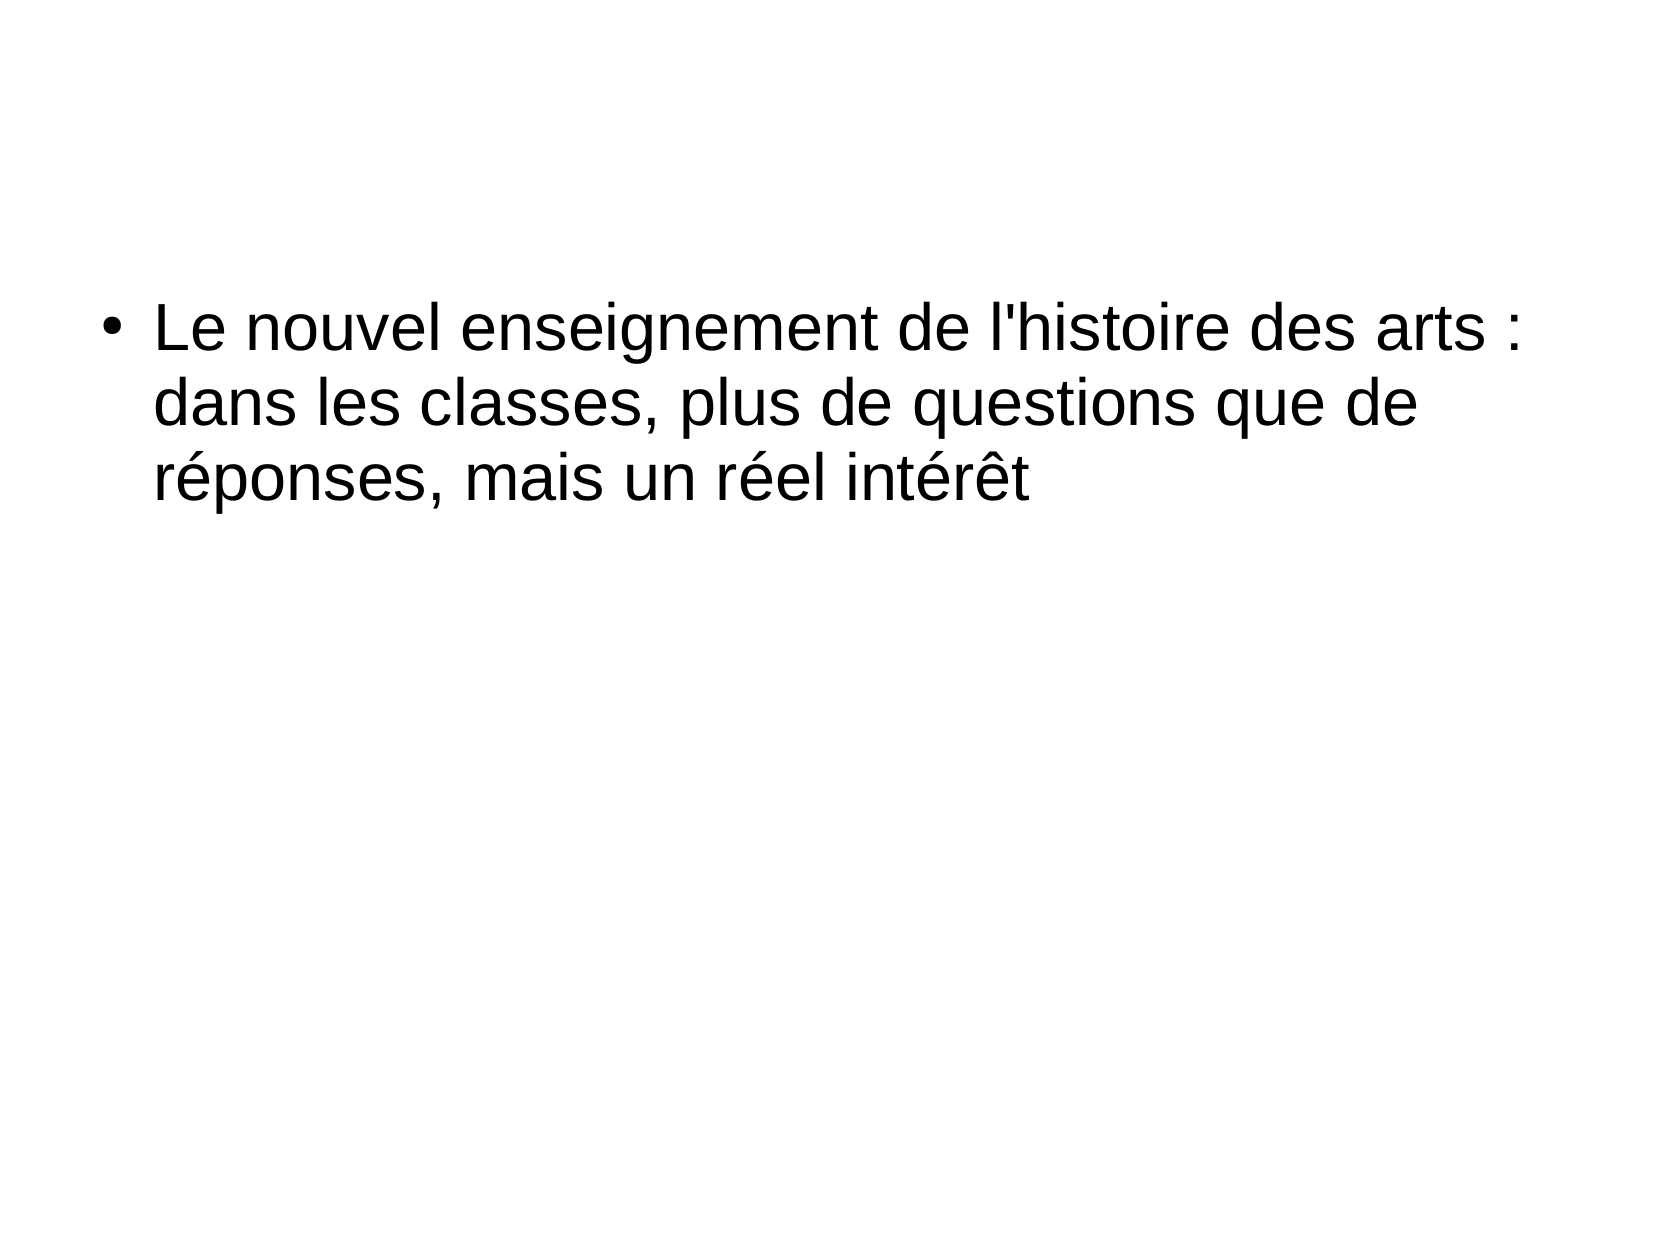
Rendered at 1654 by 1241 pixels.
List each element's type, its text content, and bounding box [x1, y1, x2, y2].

list Le nouvel enseignement de l'histoire des arts : dans les classes, plus de questions que de réponses, mais un réel intérêt [82, 290, 1571, 1109]
